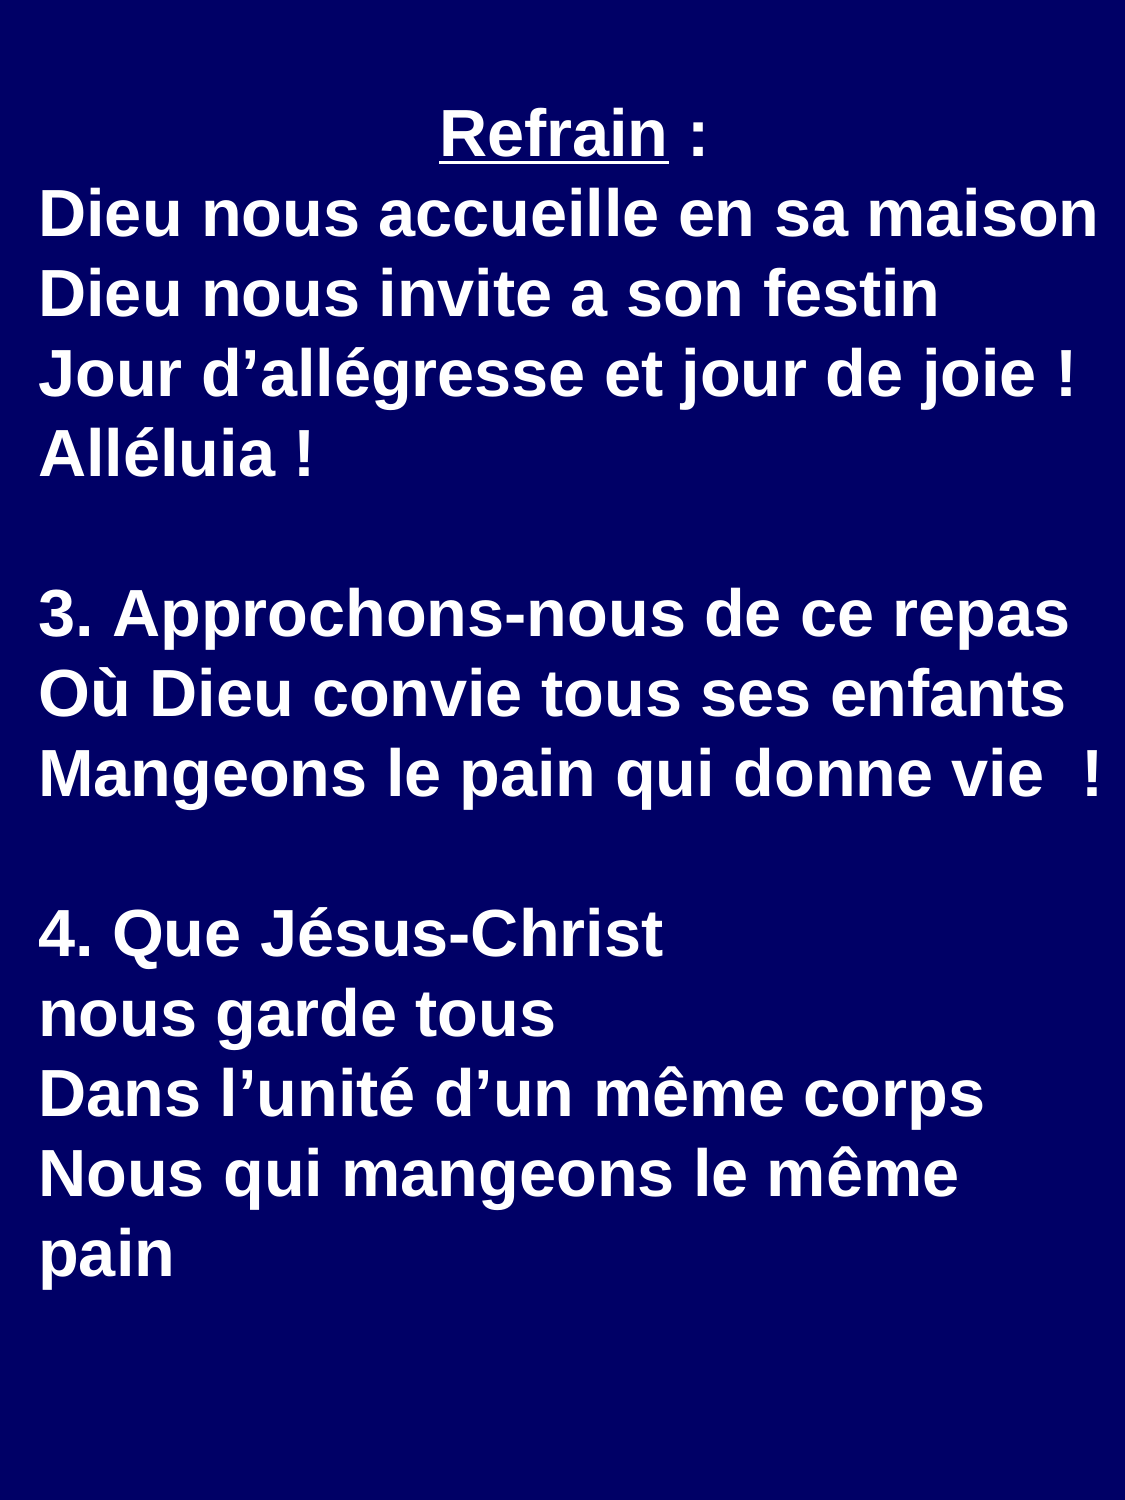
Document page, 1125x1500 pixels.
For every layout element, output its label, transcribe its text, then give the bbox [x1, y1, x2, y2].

text_box Refrain : Dieu nous accueille en sa maison Dieu nous invite a son festin Jour d’allégresse et jour de joie ! Alléluia ! 3. Approchons-nous de ce repas Où Dieu convie tous ses enfants Mangeons le pain qui donne vie ! 4. Que Jésus-Christ nous garde tous Dans l’unité d’un même corps Nous qui mangeons le même pain [23, 82, 1125, 1418]
